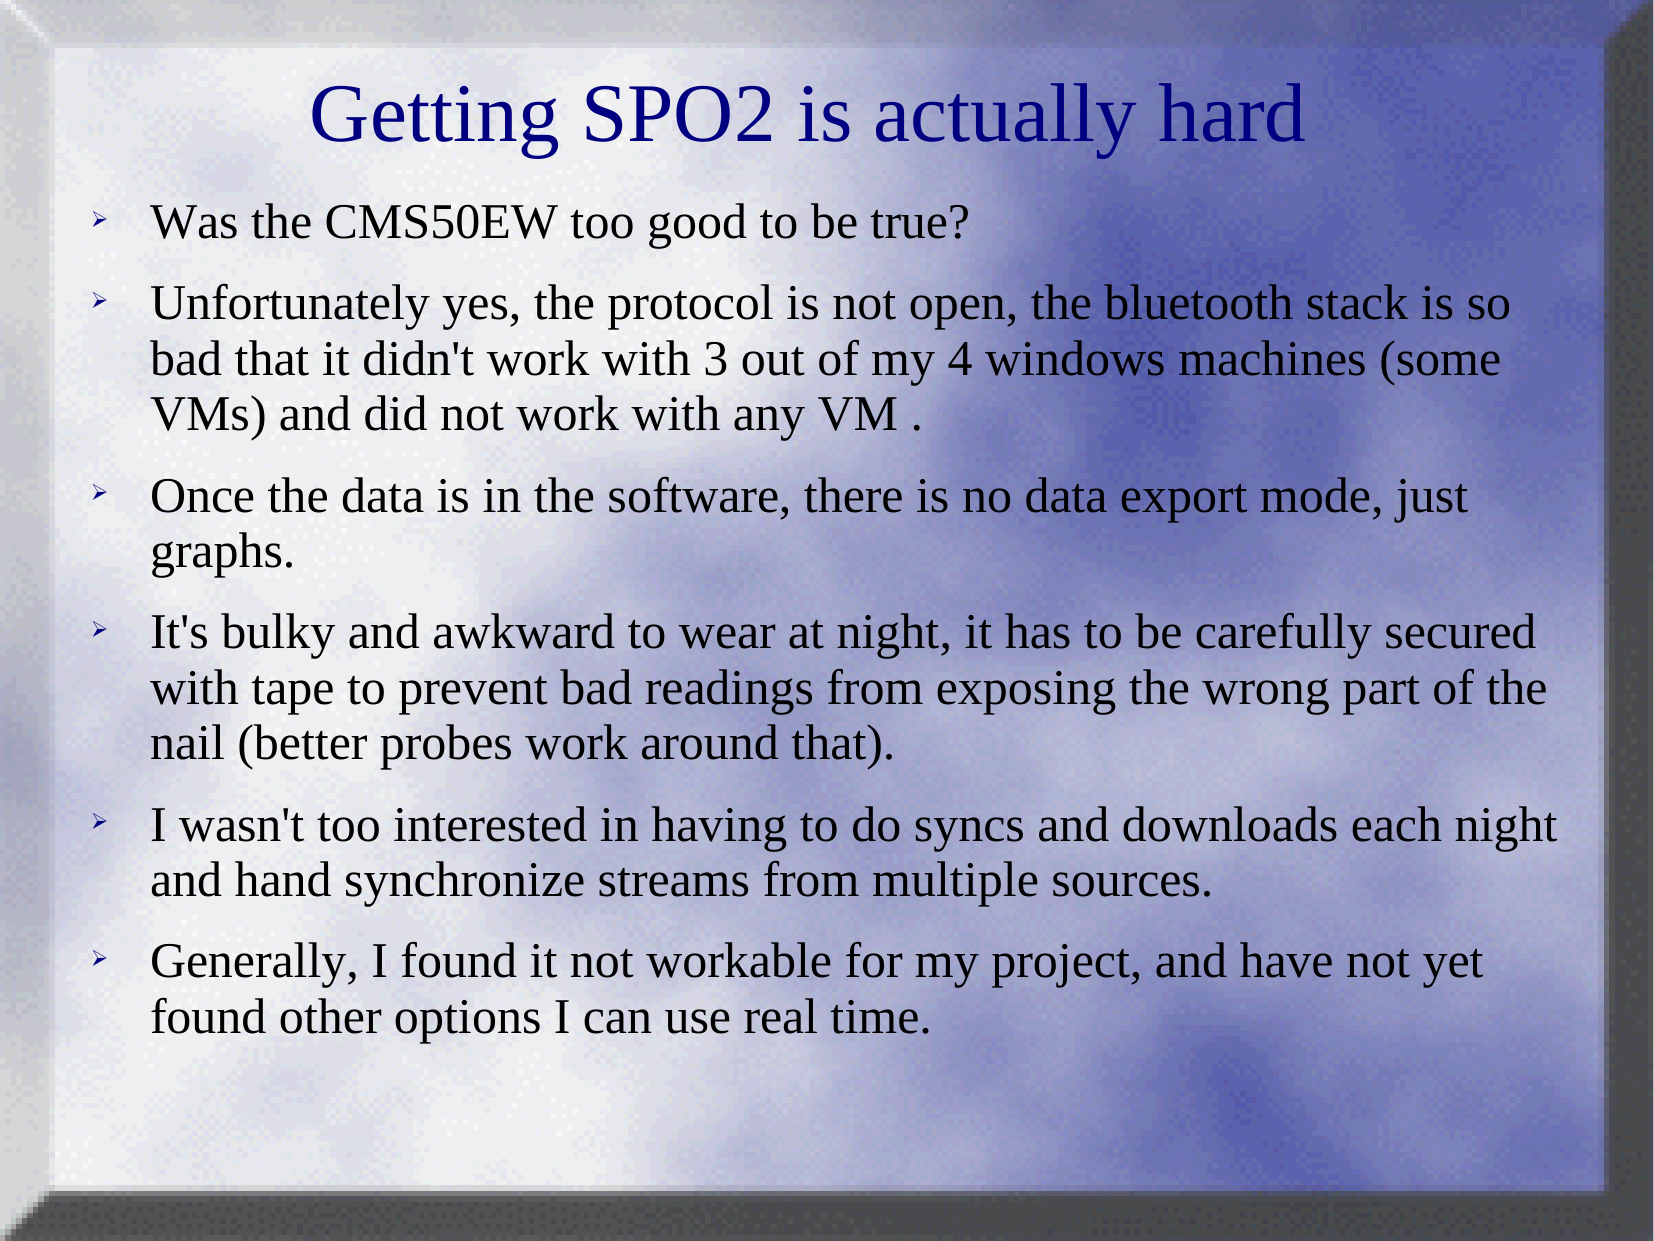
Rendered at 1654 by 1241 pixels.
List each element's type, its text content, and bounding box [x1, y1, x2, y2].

picture [0, 0, 1654, 1241]
title Getting SPO2 is actually hard [190, 60, 1429, 167]
list Was the CMS50EW too good to be true? Unfortunately yes, the protocol is not open, the bluetooth stack is so bad that it didn't work with 3 out of my 4 windows machines (some VMs) and did not work with any VM . Once the data is in the software, there is no data export mode, just graphs. It's bulky and awkward to wear at night, it has to be carefully secured with tape to prevent bad readings from exposing the wrong part of the nail (better probes work around that). I wasn't too interested in having to do syncs and downloads each night and hand synchronize streams from multiple sources. Generally, I found it not workable for my project, and have not yet found other options I can use real time. [90, 194, 1589, 1045]
